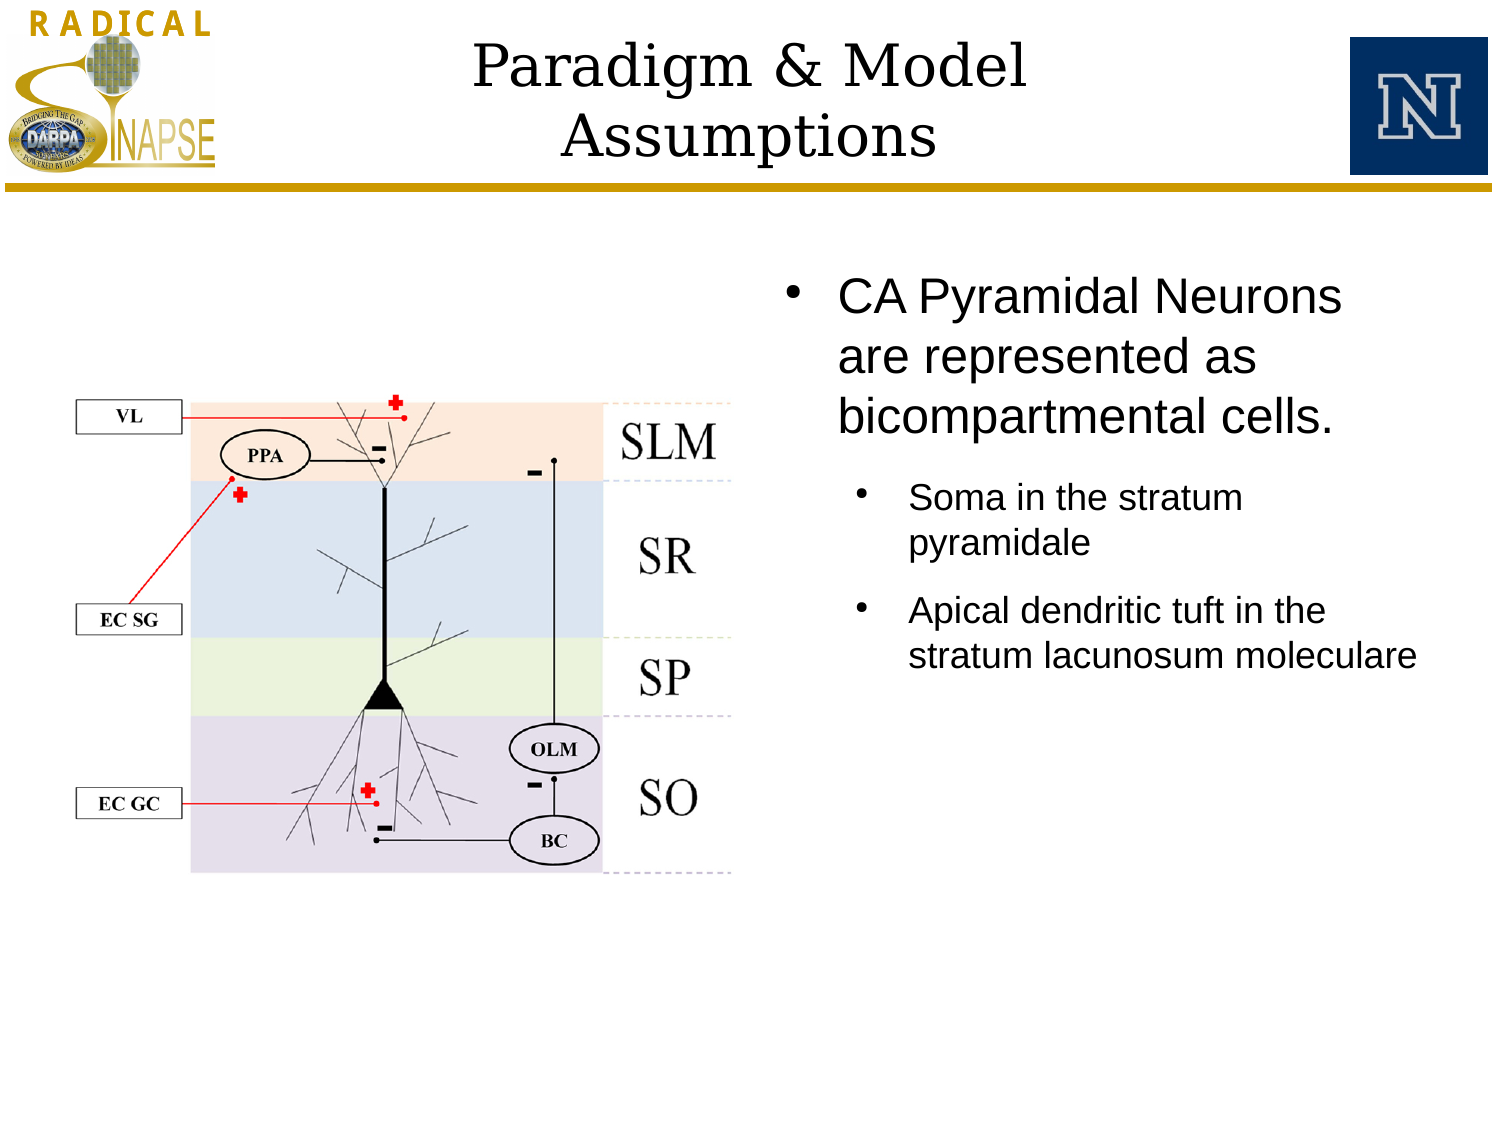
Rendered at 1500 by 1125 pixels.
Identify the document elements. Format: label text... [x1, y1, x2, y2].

list CA Pyramidal Neurons are represented as bicompartmental cells. Soma in the stratum pyramidale Apical dendritic tuft in the stratum lacunosum moleculare [766, 263, 1426, 1006]
picture [1350, 37, 1488, 175]
text_box Paradigm & Model Assumptions [275, 21, 1225, 109]
picture [75, 394, 734, 875]
